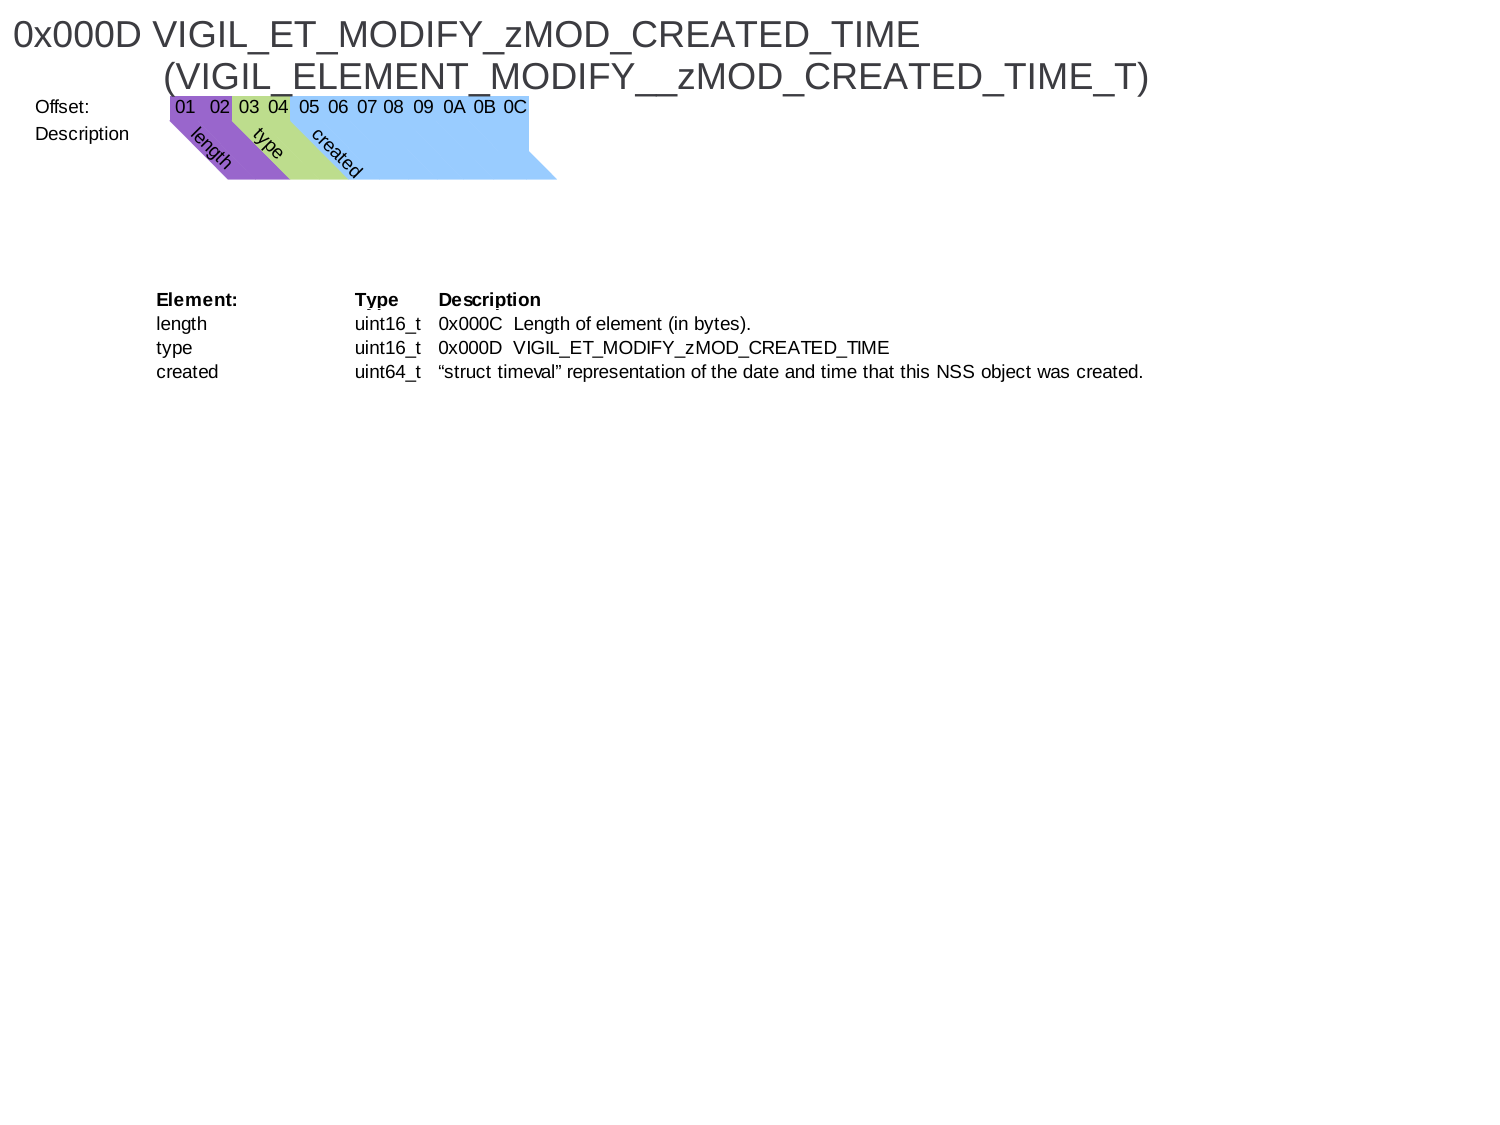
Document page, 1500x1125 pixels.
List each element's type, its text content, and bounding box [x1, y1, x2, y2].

chart [33, 98, 1032, 279]
text_box 0x000D VIGIL_ET_MODIFY_zMOD_CREATED_TIME (VIGIL_ELEMENT_MODIFY__zMOD_CREATED_TIME_T) [13, 13, 1440, 98]
chart [154, 289, 1345, 388]
